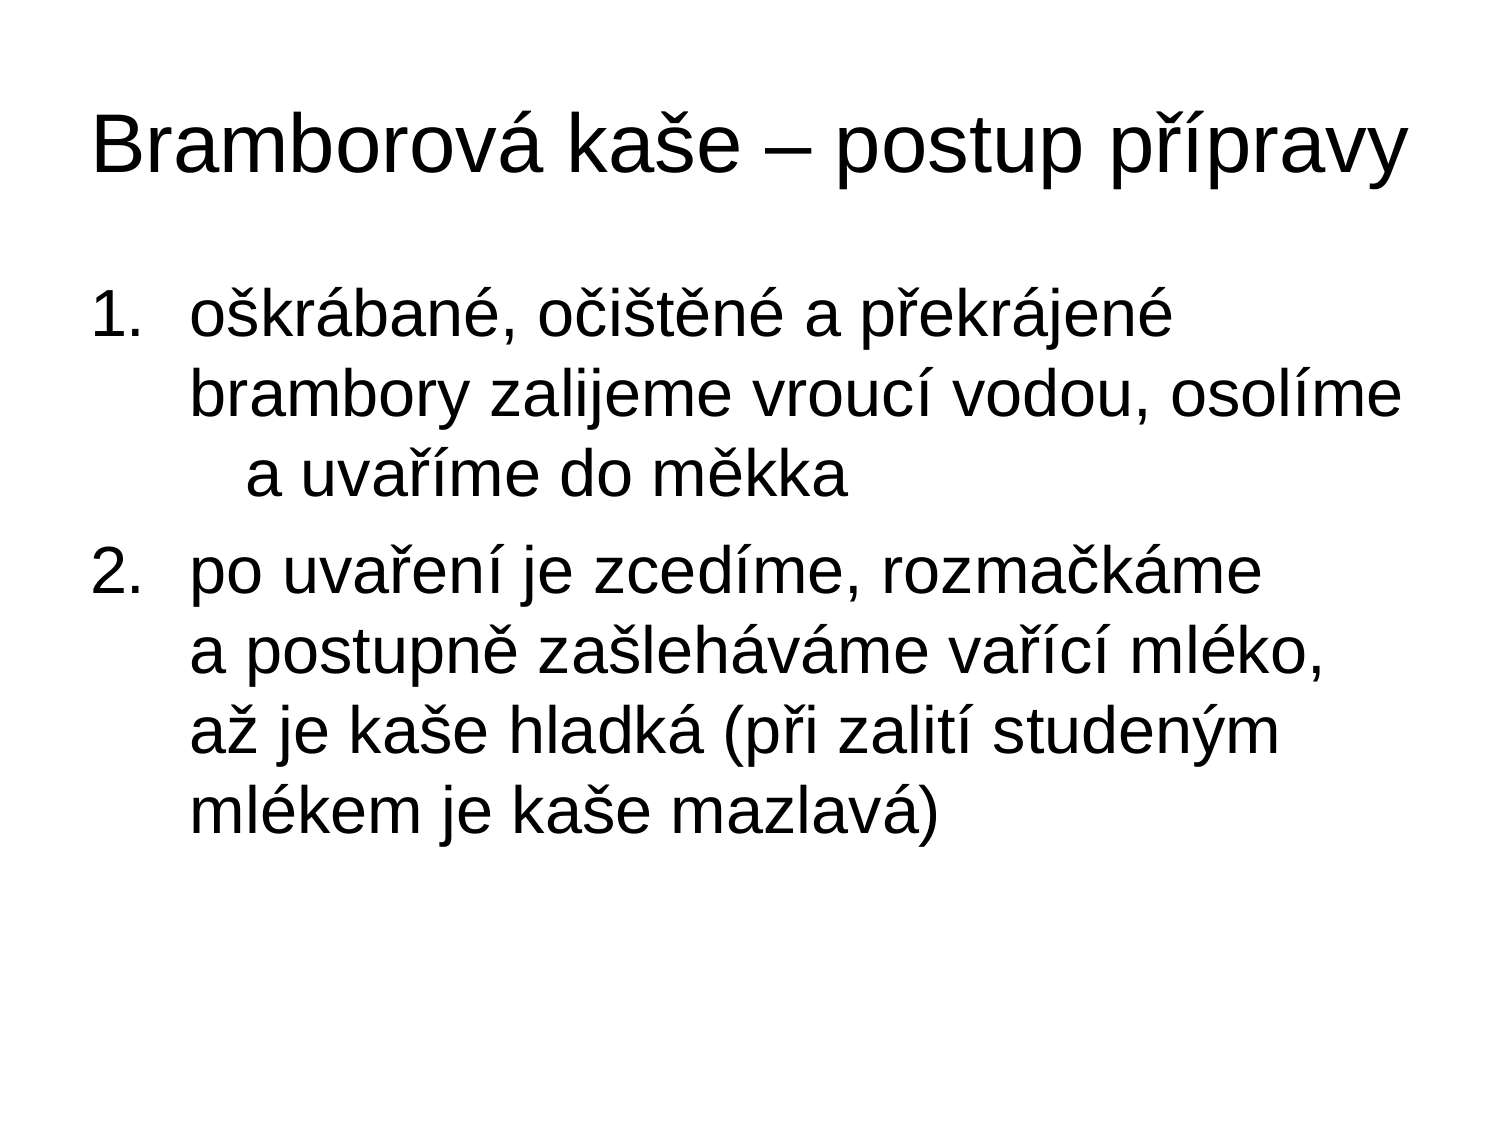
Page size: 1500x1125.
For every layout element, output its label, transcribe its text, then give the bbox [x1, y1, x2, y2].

title Bramborová kaše – postup přípravy [75, 45, 1426, 233]
list 1. oškrábané, očištěné a překrájené brambory zalijeme vroucí vodou, osolíme a uvaříme do měkka 2. po uvaření je zcedíme, rozmačkáme a postupně zašleháváme vařící mléko, až je kaše hladká (při zalití studeným mlékem je kaše mazlavá) [75, 262, 1426, 1006]
